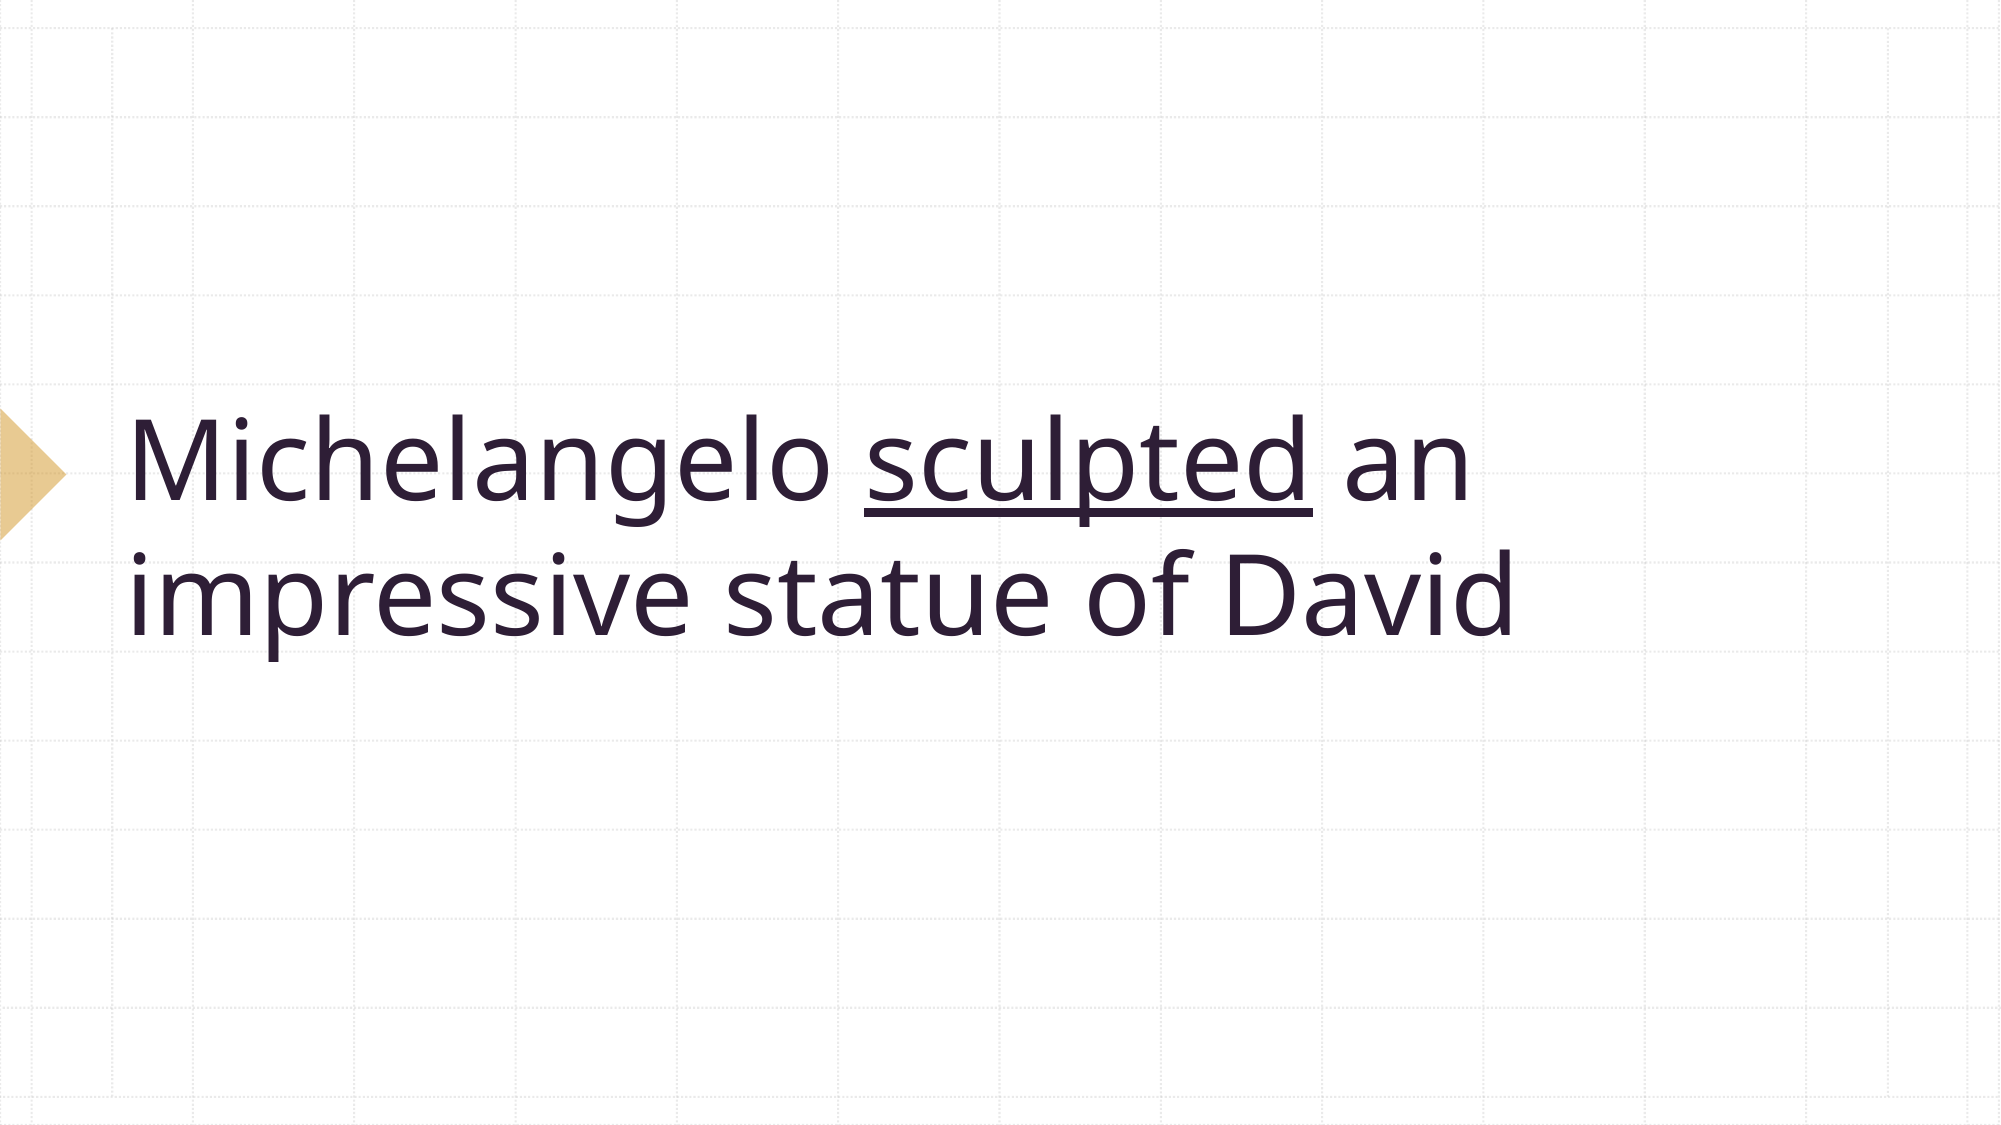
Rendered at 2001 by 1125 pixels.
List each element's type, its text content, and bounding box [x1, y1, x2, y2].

title Michelangelo sculpted an impressive statue of David [110, 342, 1949, 666]
